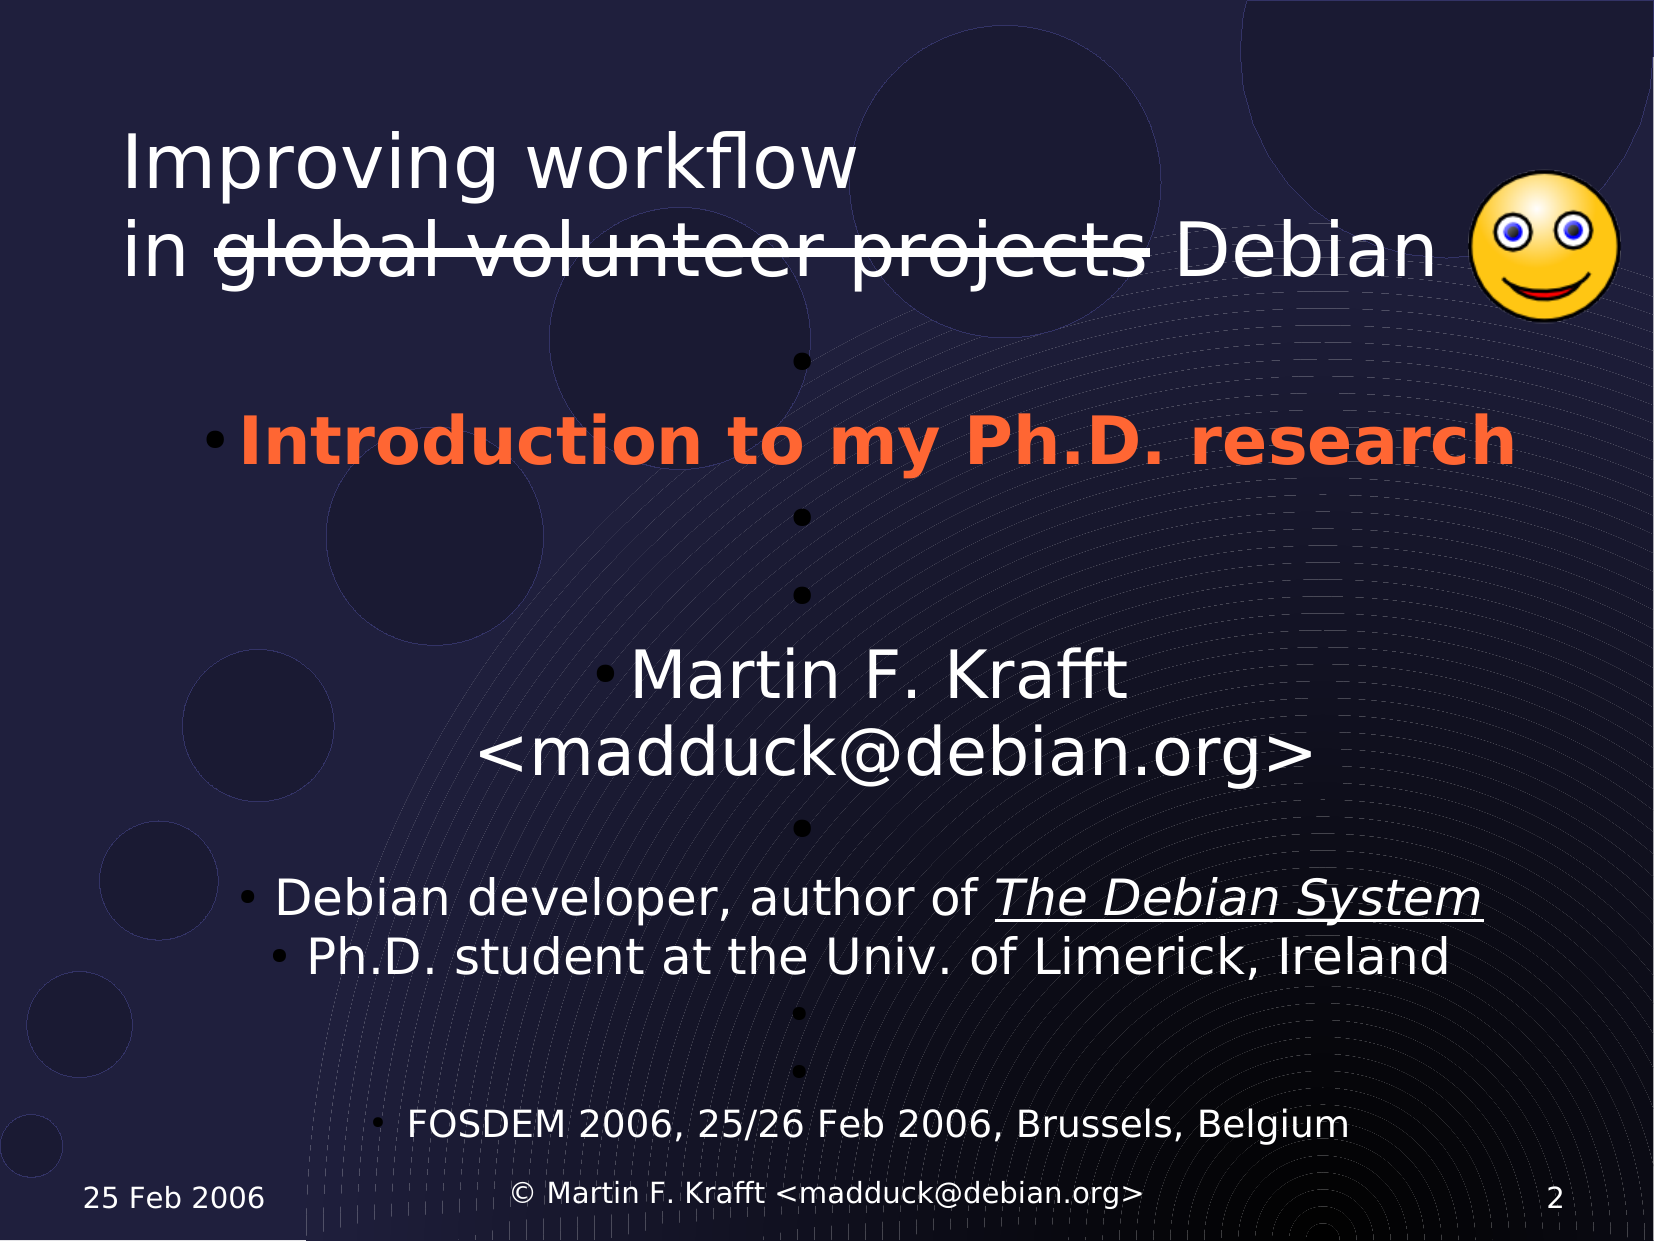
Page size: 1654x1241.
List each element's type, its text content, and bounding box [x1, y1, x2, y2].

picture [1428, 147, 1654, 373]
subtitle Introduction to my Ph.D. research Martin F. Krafft <madduck@debian.org> Debian developer, author of The Debian System Ph.D. student at the Univ. of Limerick, Ireland FOSDEM 2006, 25/26 Feb 2006, Brussels, Belgium [118, 344, 1534, 1127]
title Improving workflow in global volunteer projects Debian [121, 102, 1534, 311]
